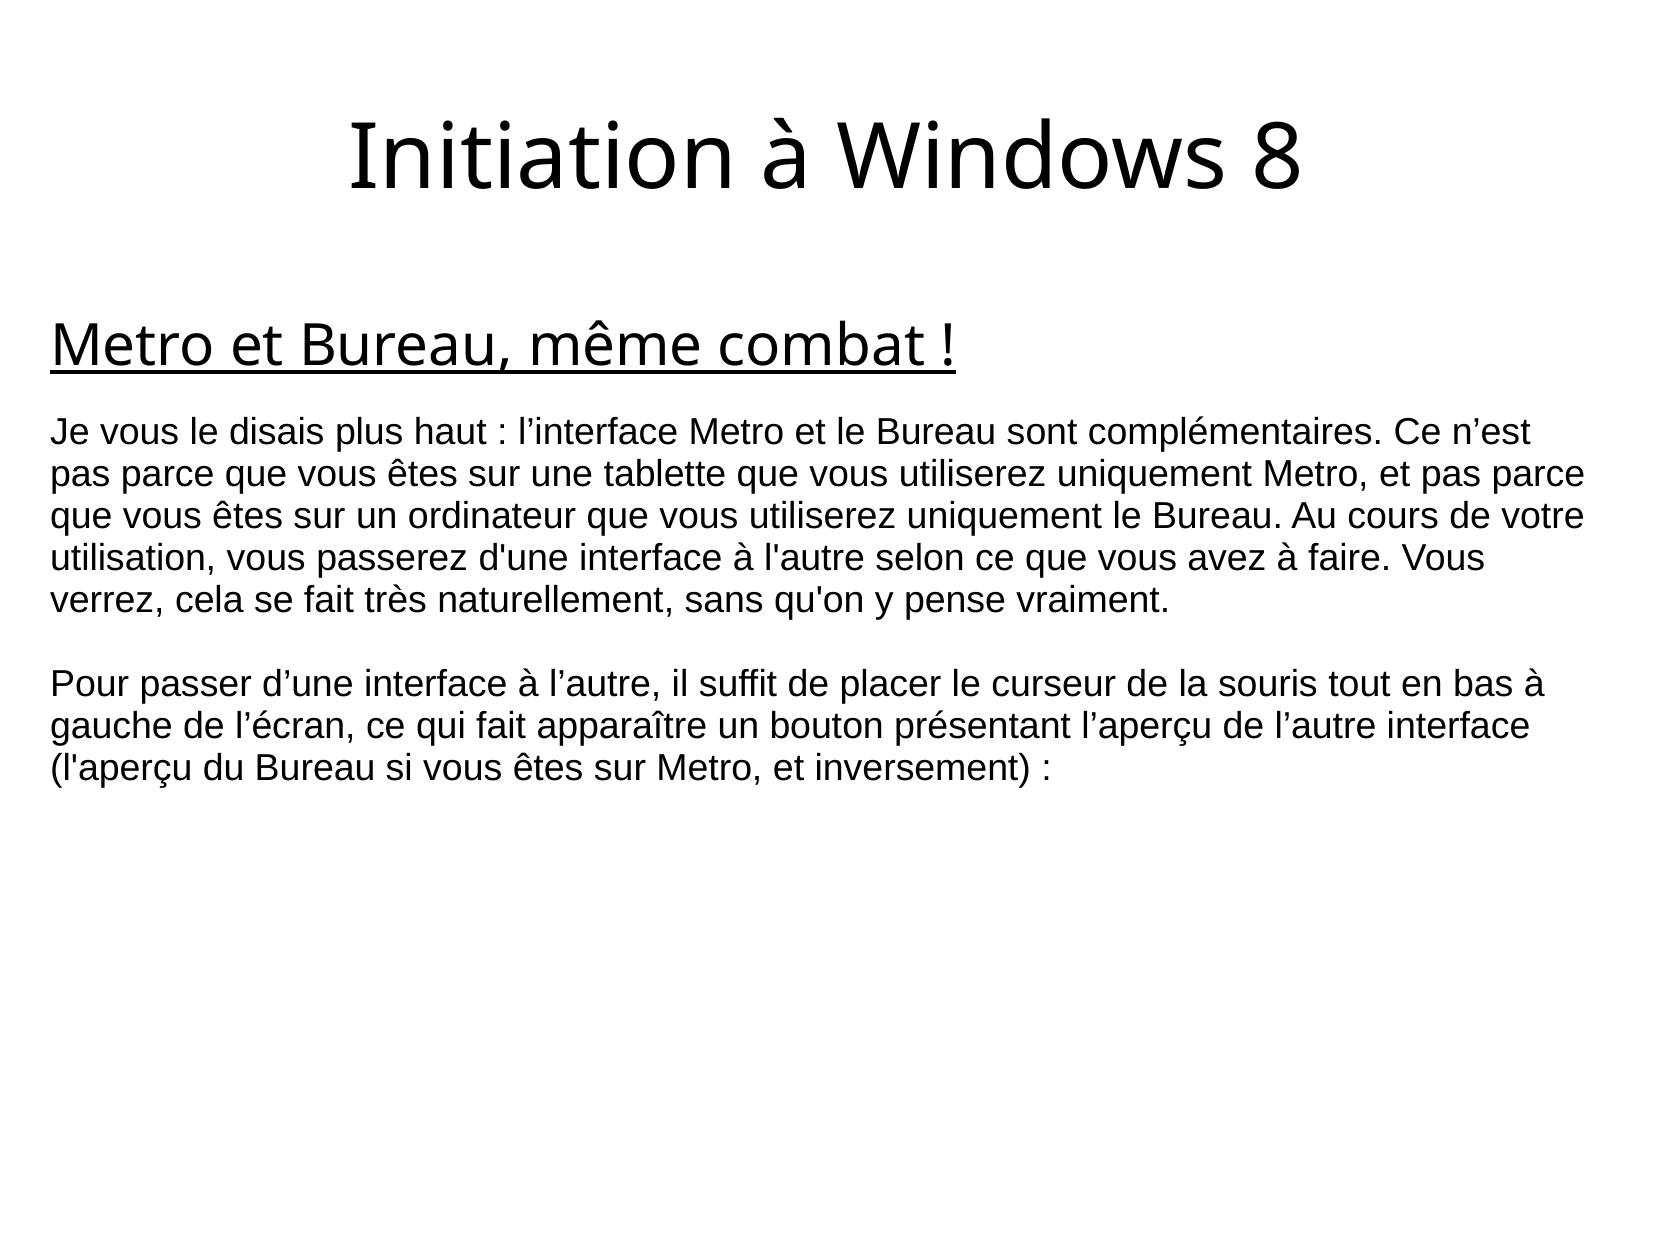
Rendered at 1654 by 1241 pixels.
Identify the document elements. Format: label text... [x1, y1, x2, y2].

title Initiation à Windows 8 [82, 49, 1571, 257]
text_box Metro et Bureau, même combat ! Je vous le disais plus haut : l’interface Metro et le Bureau sont complémentaires. Ce n’est pas parce que vous êtes sur une tablette que vous utiliserez uniquement Metro, et pas parce que vous êtes sur un ordinateur que vous utiliserez uniquement le Bureau. Au cours de votre utilisation, vous passerez d'une interface à l'autre selon ce que vous avez à faire. Vous verrez, cela se fait très naturellement, sans qu'on y pense vraiment. Pour passer d’une interface à l’autre, il suffit de placer le curseur de la souris tout en bas à gauche de l’écran, ce qui fait apparaître un bouton présentant l’aperçu de l’autre interface (l'aperçu du Bureau si vous êtes sur Metro, et inversement) : [35, 295, 1607, 781]
